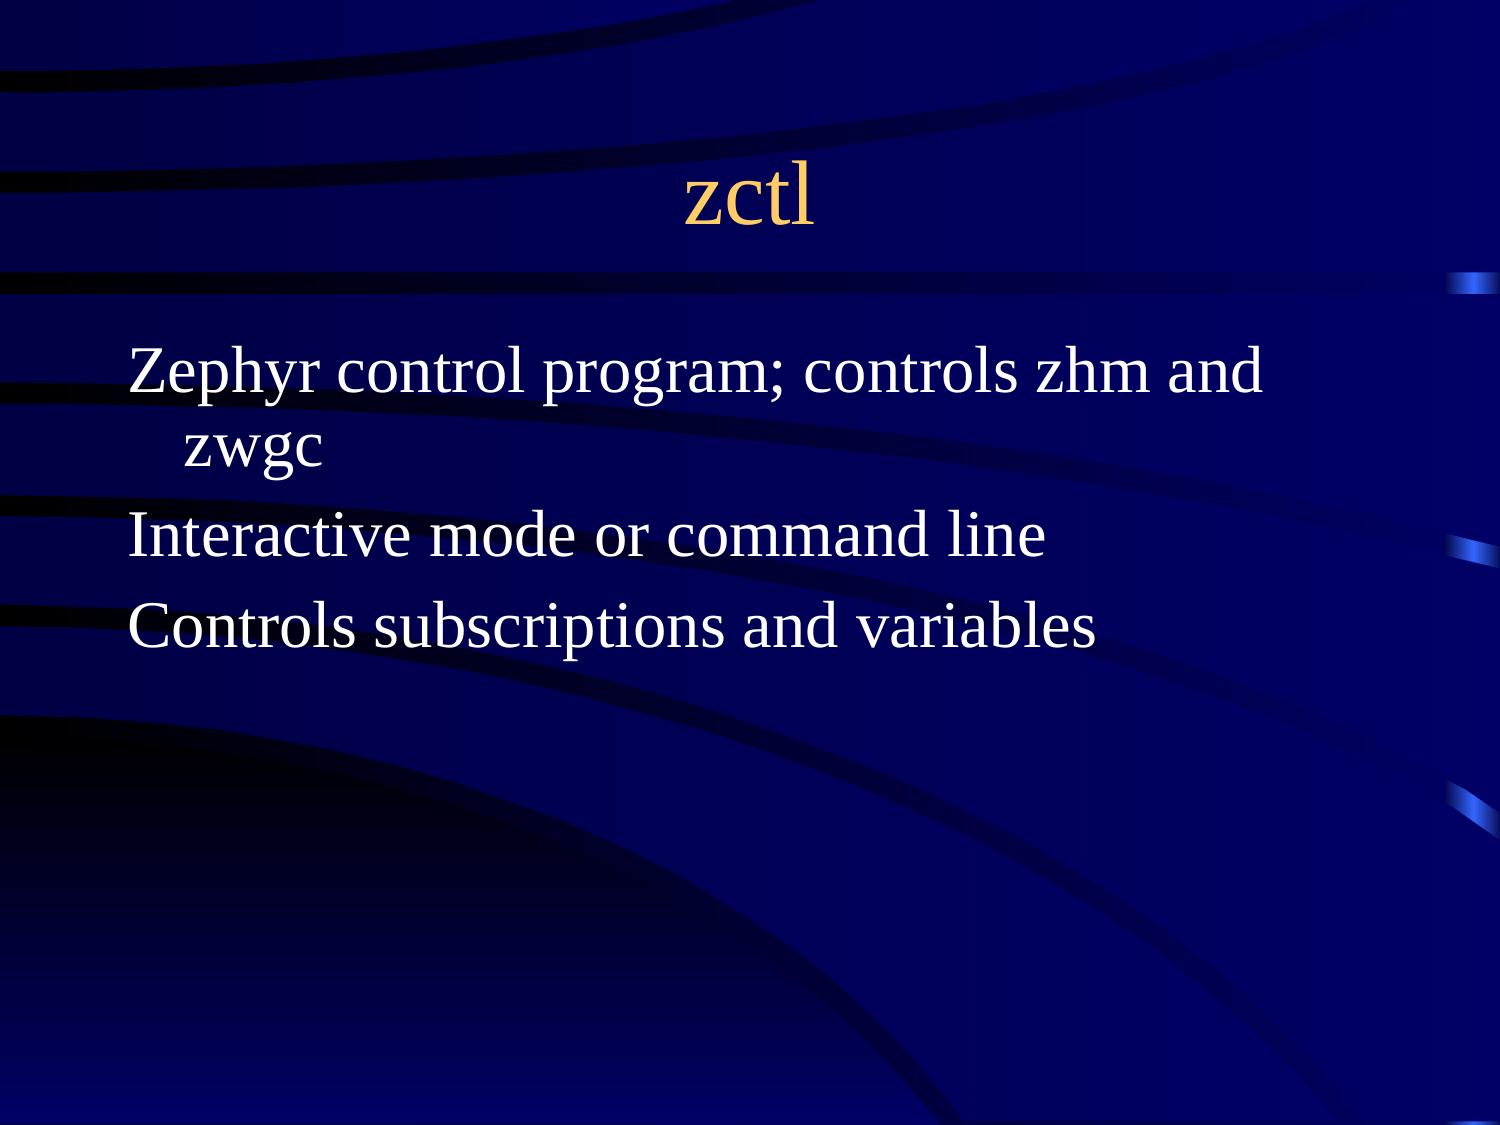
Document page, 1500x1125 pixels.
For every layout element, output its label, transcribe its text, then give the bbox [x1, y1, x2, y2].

title zctl [112, 99, 1388, 288]
list Zephyr control program; controls zhm and zwgc Interactive mode or command line Controls subscriptions and variables [112, 324, 1388, 1001]
